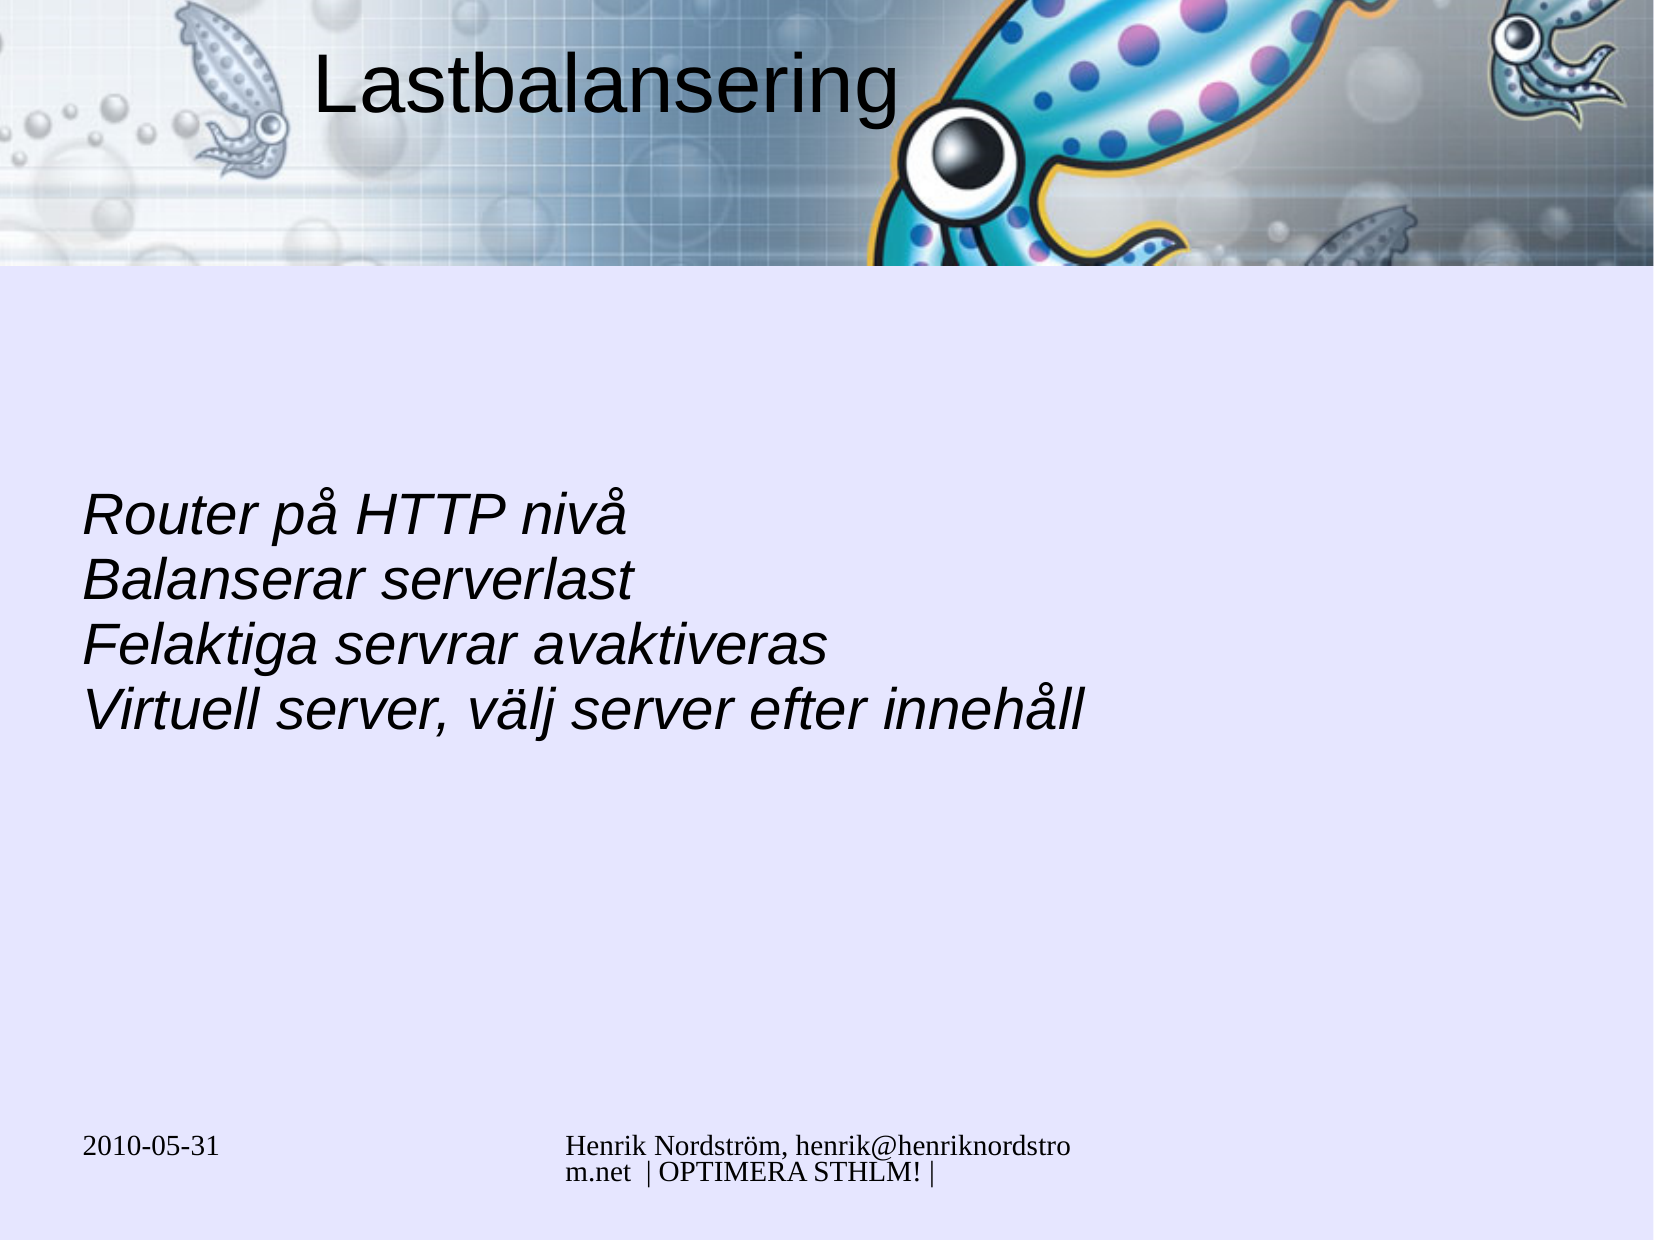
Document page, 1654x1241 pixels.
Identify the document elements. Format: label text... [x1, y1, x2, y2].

title Lastbalansering [312, 36, 1554, 223]
text_box Router på HTTP nivå Balanserar serverlast Felaktiga servrar avaktiveras Virtuell server, välj server efter innehåll [82, 49, 1571, 1109]
picture [0, 0, 1654, 266]
